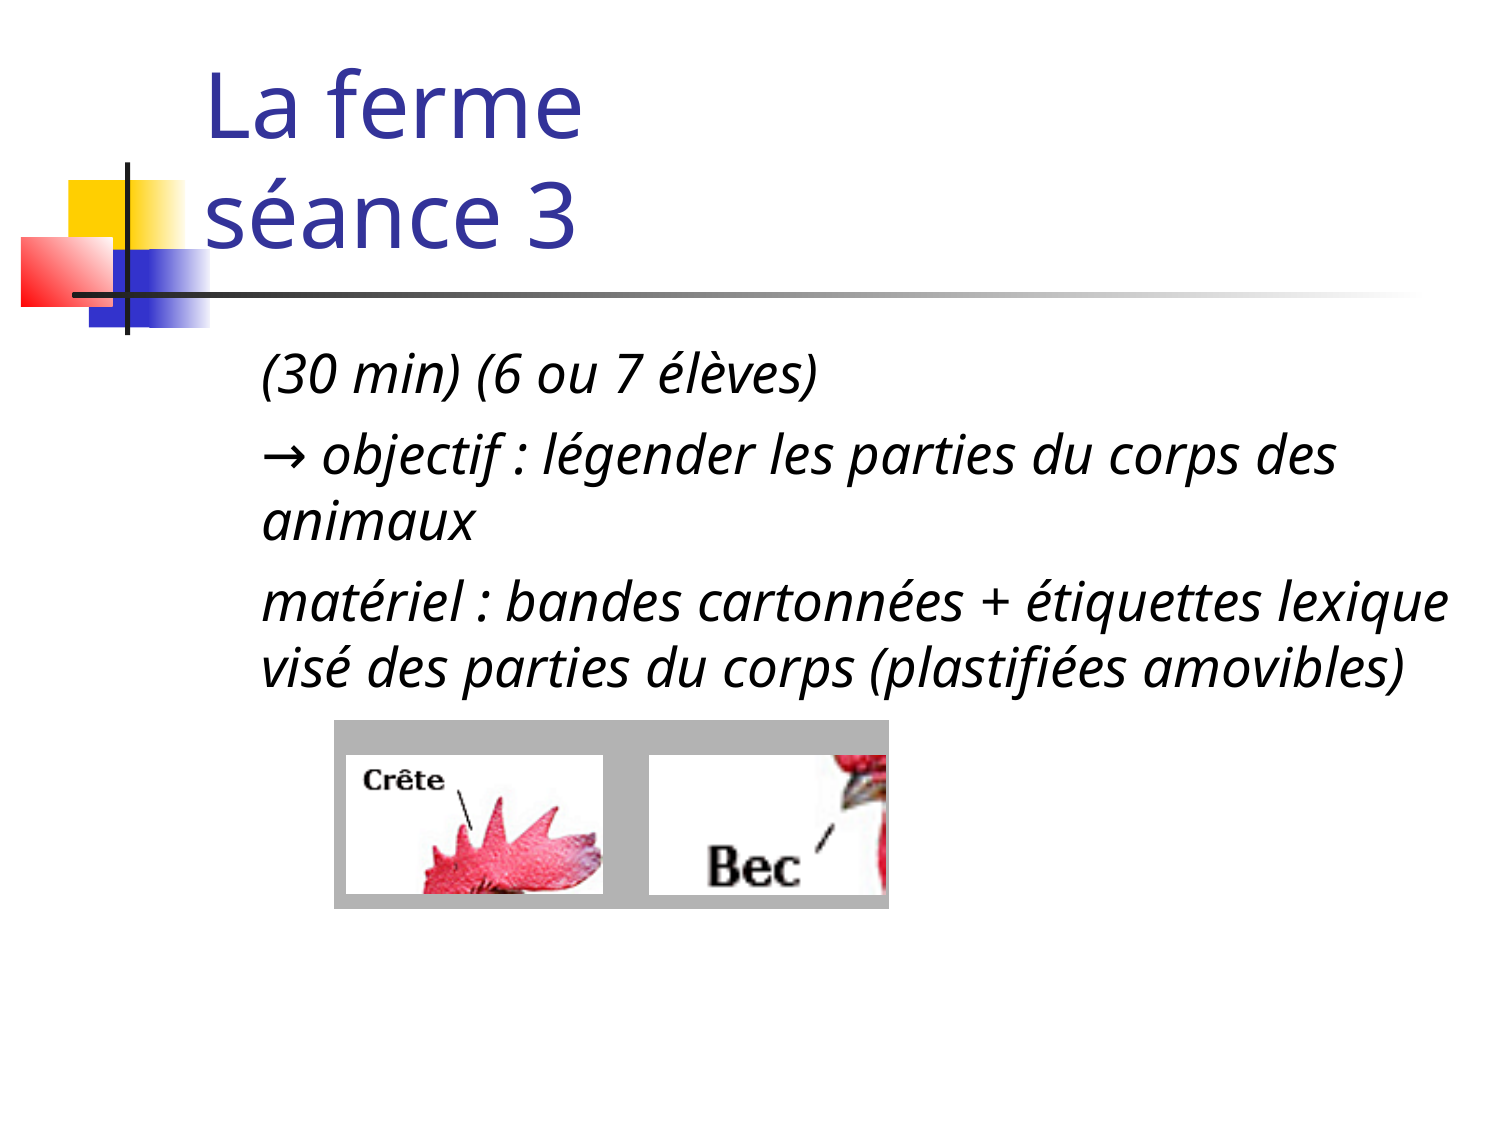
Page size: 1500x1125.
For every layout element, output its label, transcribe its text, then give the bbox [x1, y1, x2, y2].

list (30 min) (6 ou 7 élèves) → objectif : légender les parties du corps des animaux matériel : bandes cartonnées + étiquettes lexique visé des parties du corps (plastifiées amovibles) [193, 330, 1469, 1006]
table_header [611, 720, 889, 909]
title La ferme séance 3 [188, 35, 1467, 275]
picture [649, 755, 886, 895]
table_header [334, 720, 611, 909]
picture [346, 755, 603, 894]
